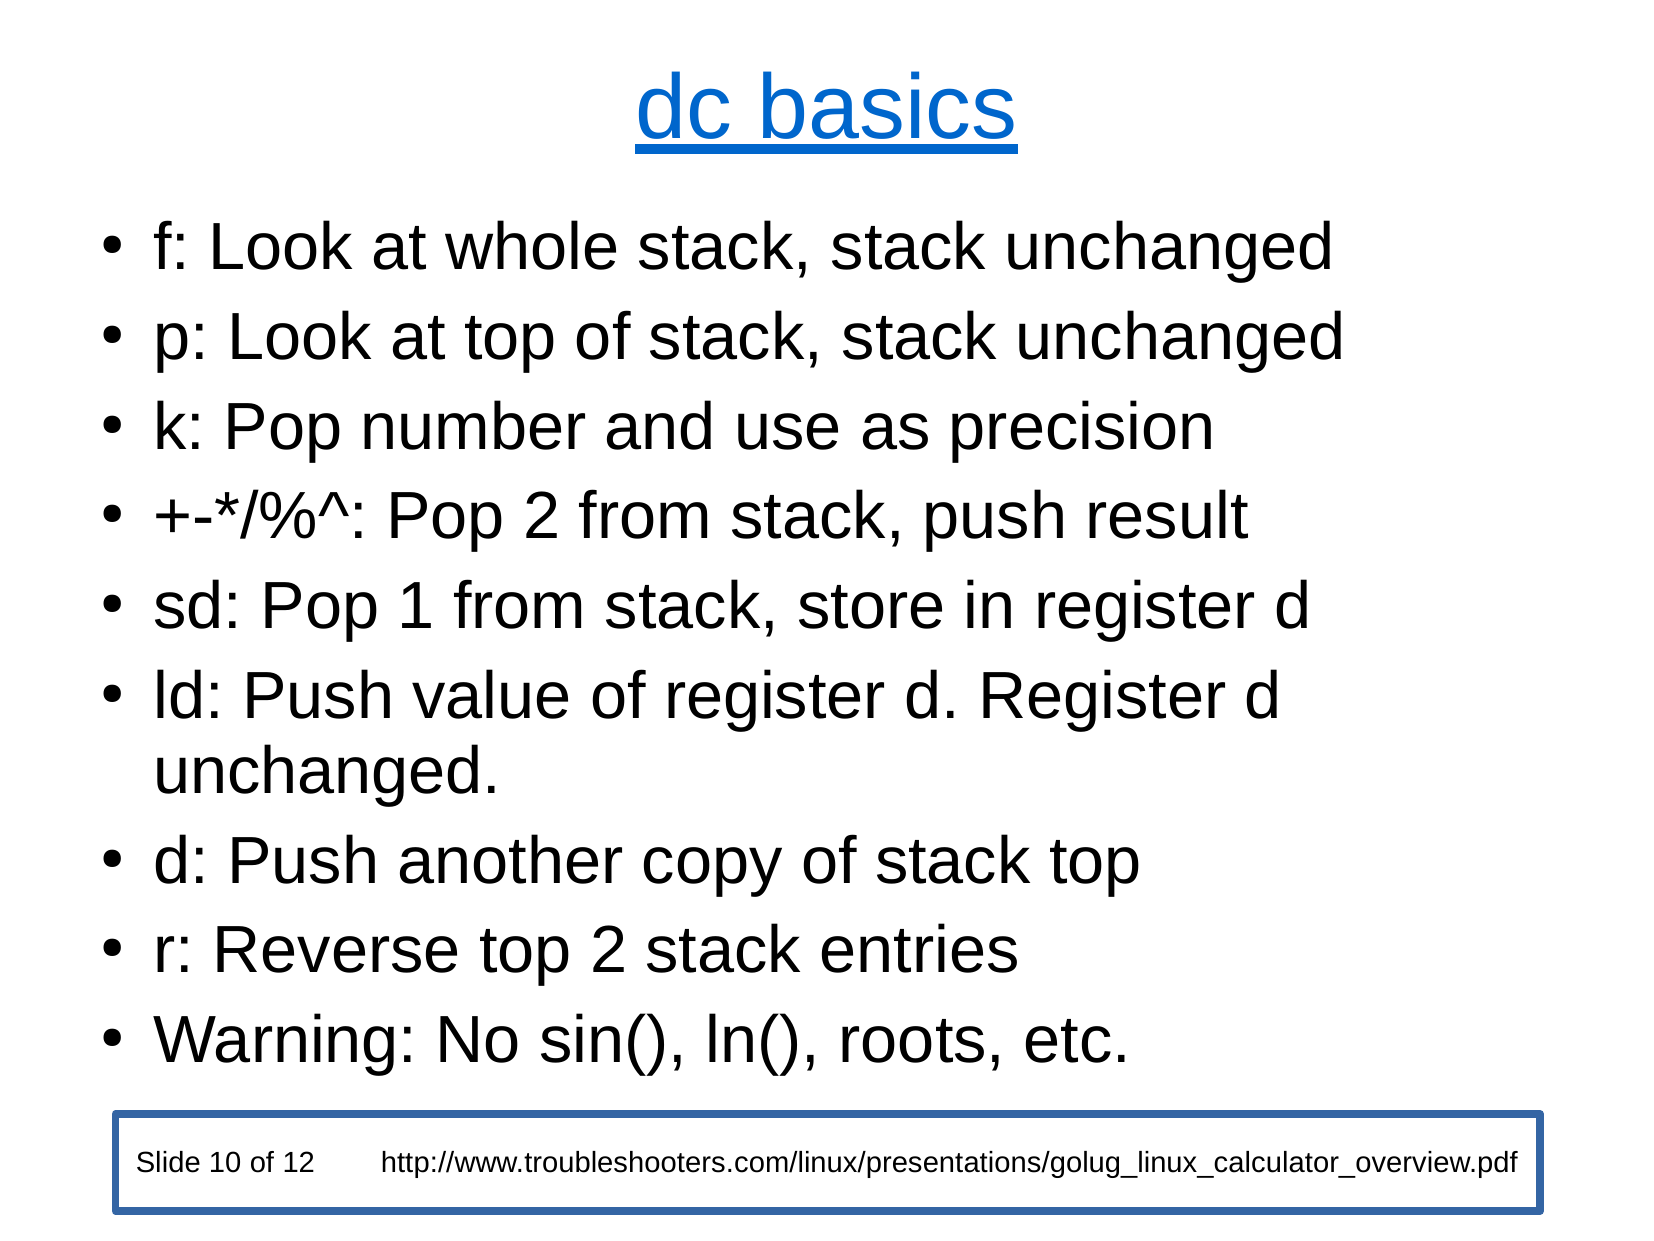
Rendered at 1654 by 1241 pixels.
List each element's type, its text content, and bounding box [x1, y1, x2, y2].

title dc basics [82, 49, 1571, 166]
list f: Look at whole stack, stack unchanged p: Look at top of stack, stack unchanged k: Pop number and use as precision +-*/%^: Pop 2 from stack, push result sd: Pop 1 from stack, store in register d ld: Push value of register d. Register d unchanged. d: Push another copy of stack top r: Reverse top 2 stack entries Warning: No sin(), ln(), roots, etc. [82, 209, 1571, 1216]
text_box Slide <number> of 12 http://www.troubleshooters.com/linux/presentations/golug_linux_calculator_overview.pdf [115, 1113, 1541, 1212]
